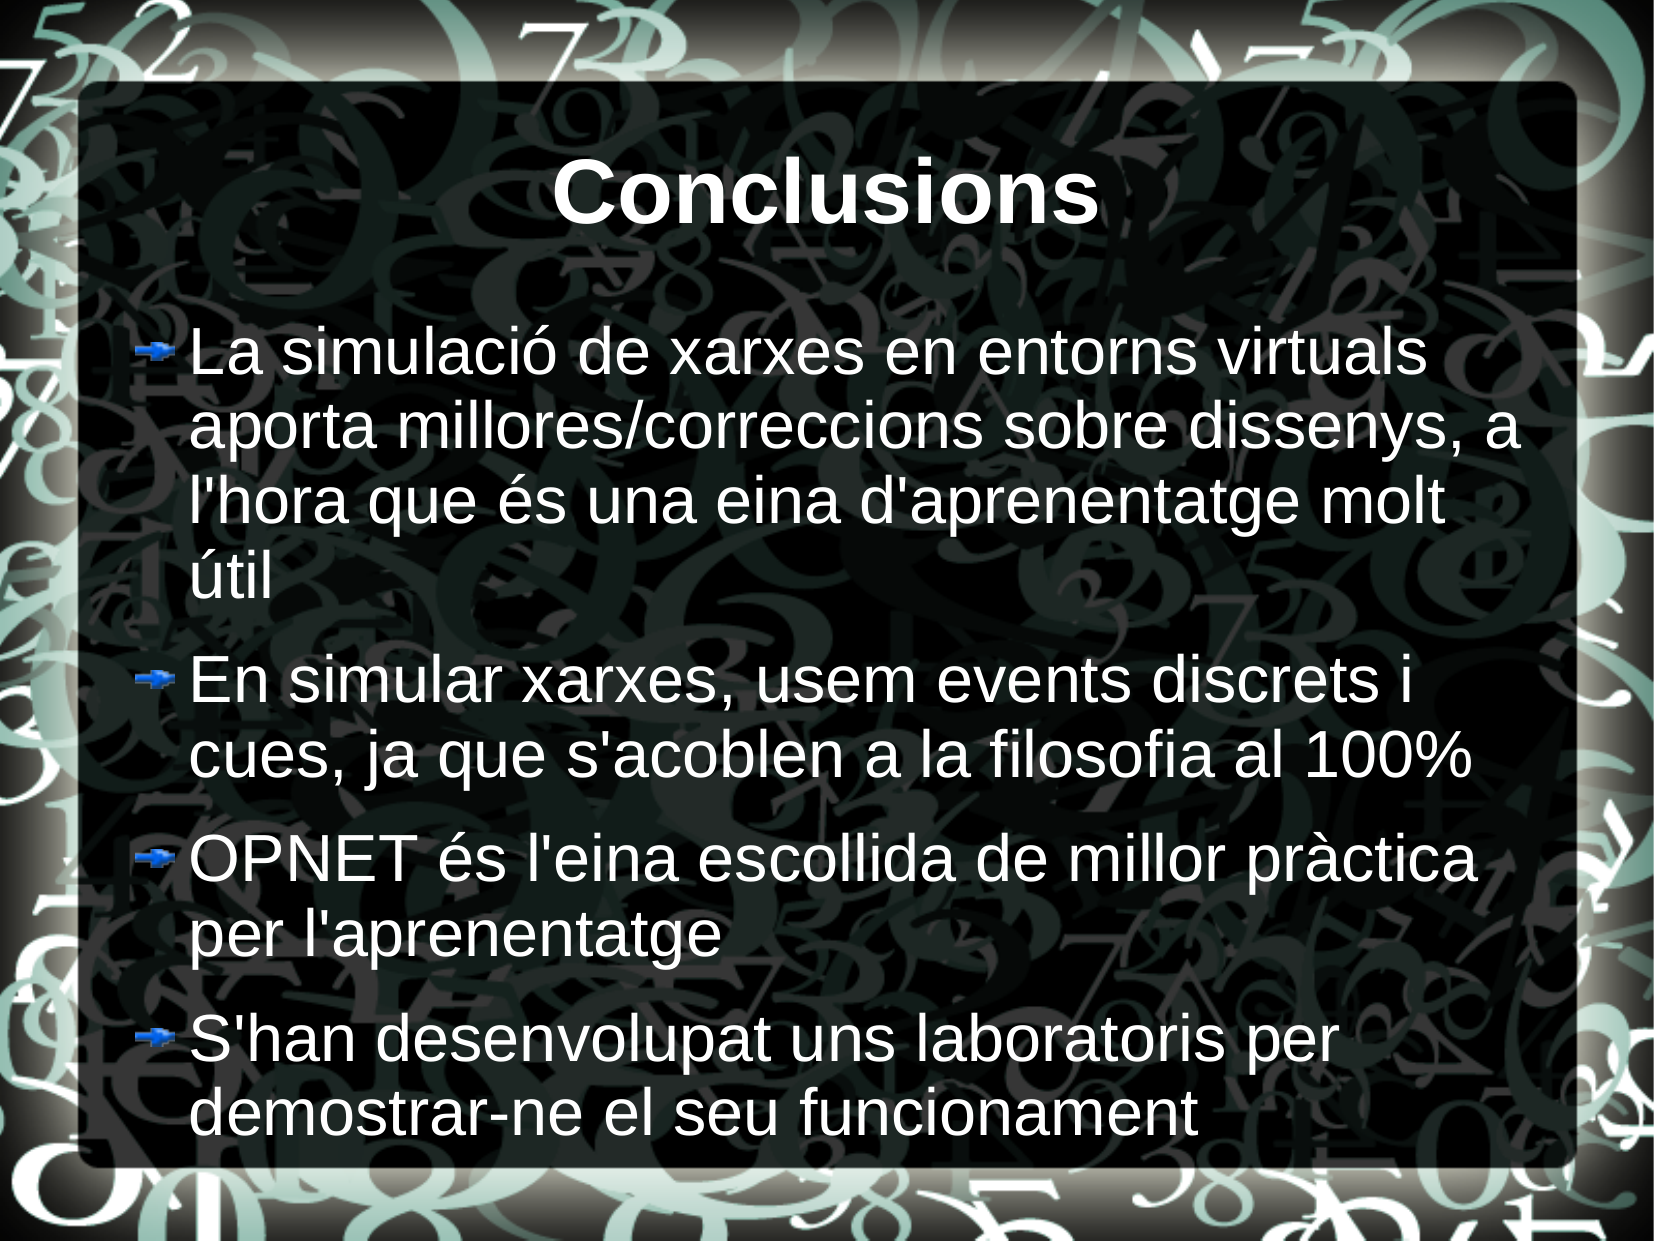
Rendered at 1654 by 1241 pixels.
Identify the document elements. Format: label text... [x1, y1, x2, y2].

list La simulació de xarxes en entorns virtuals aporta millores/correccions sobre dissenys, a l'hora que és una eina d'aprenentatge molt útil En simular xarxes, usem events discrets i cues, ja que s'acoblen a la filosofia al 100% OPNET és l'eina escollida de millor pràctica per l'aprenentatge S'han desenvolupat uns laboratoris per demostrar-ne el seu funcionament [118, 313, 1542, 1151]
title Conclusions [82, 88, 1571, 296]
picture [0, 0, 1654, 1241]
